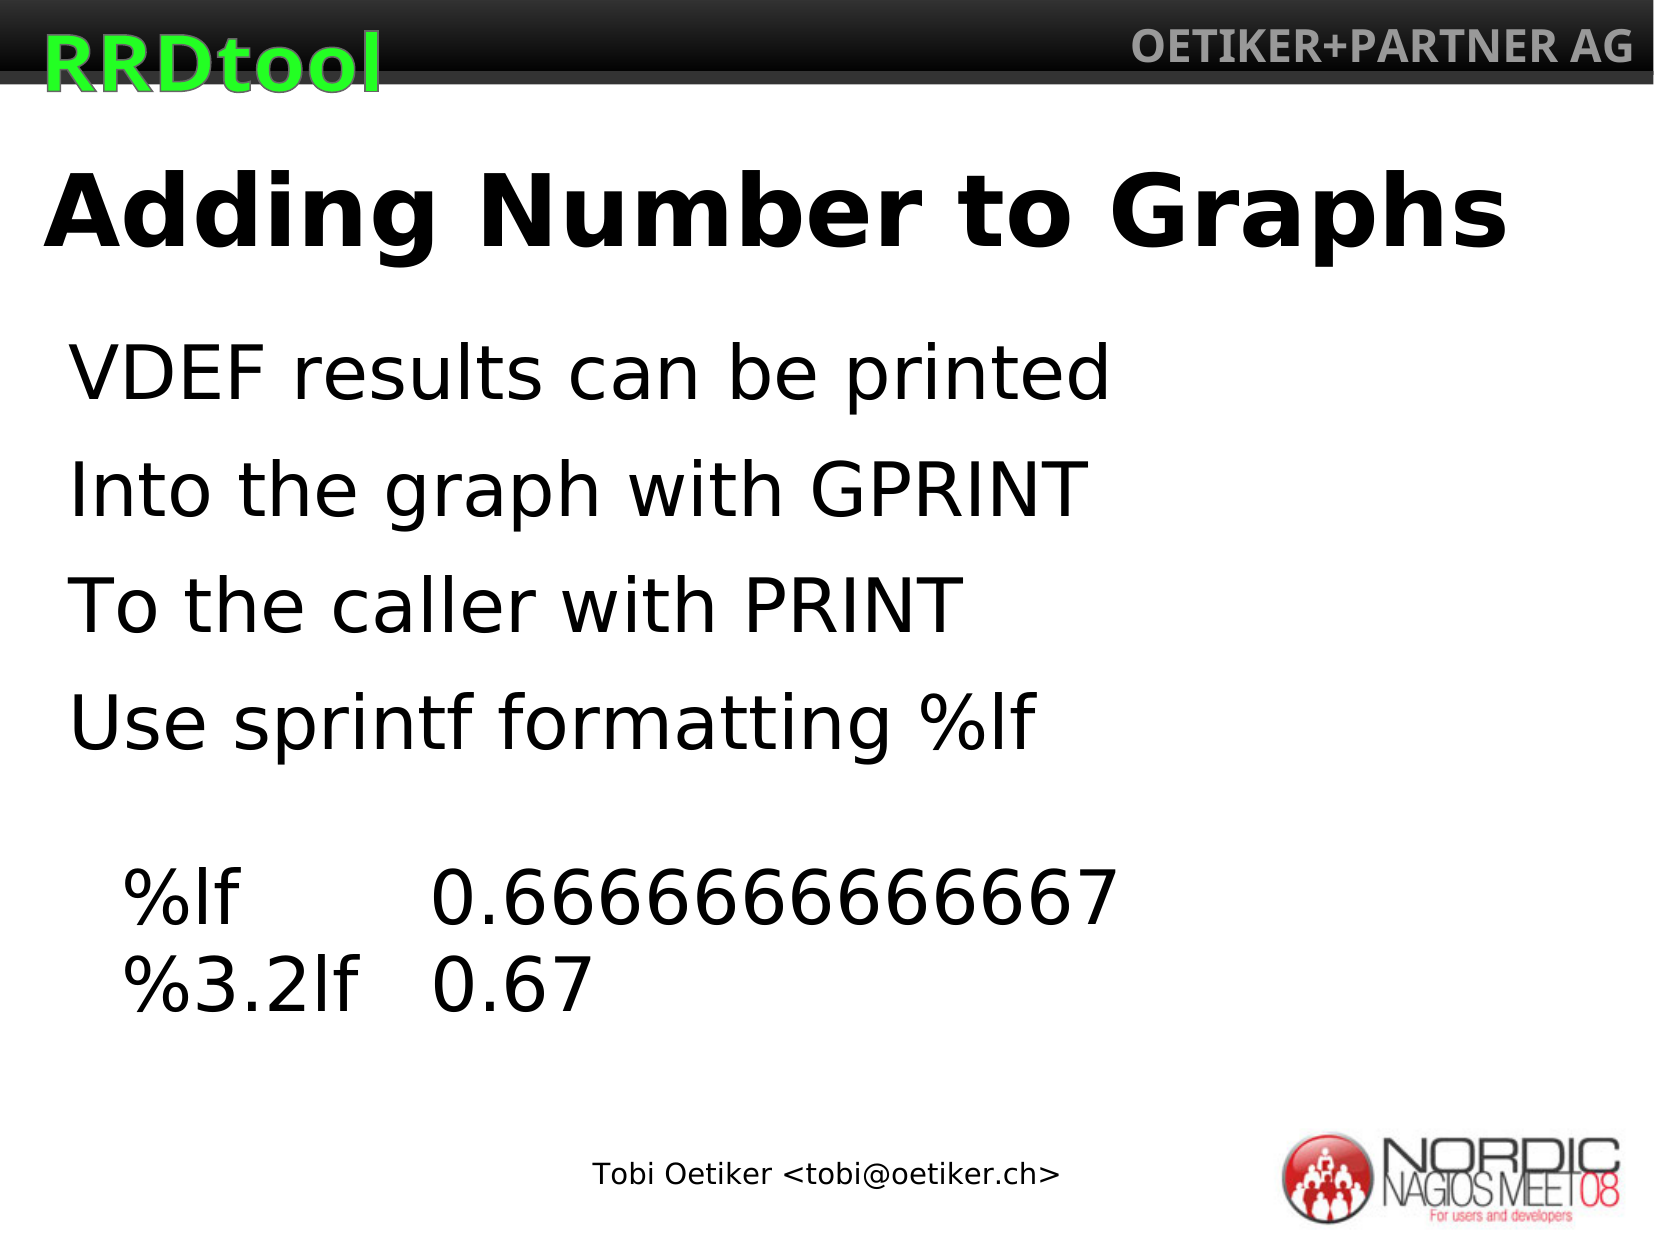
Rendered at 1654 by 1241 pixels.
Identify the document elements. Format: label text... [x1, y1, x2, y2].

picture [1262, 1116, 1654, 1241]
title Adding Number to Graphs [43, 137, 1582, 287]
list VDEF results can be printed Into the graph with GPRINT To the caller with PRINT Use sprintf formatting %lf %lf 0.6666666666667 %3.2lf 0.67 [50, 329, 1571, 1099]
